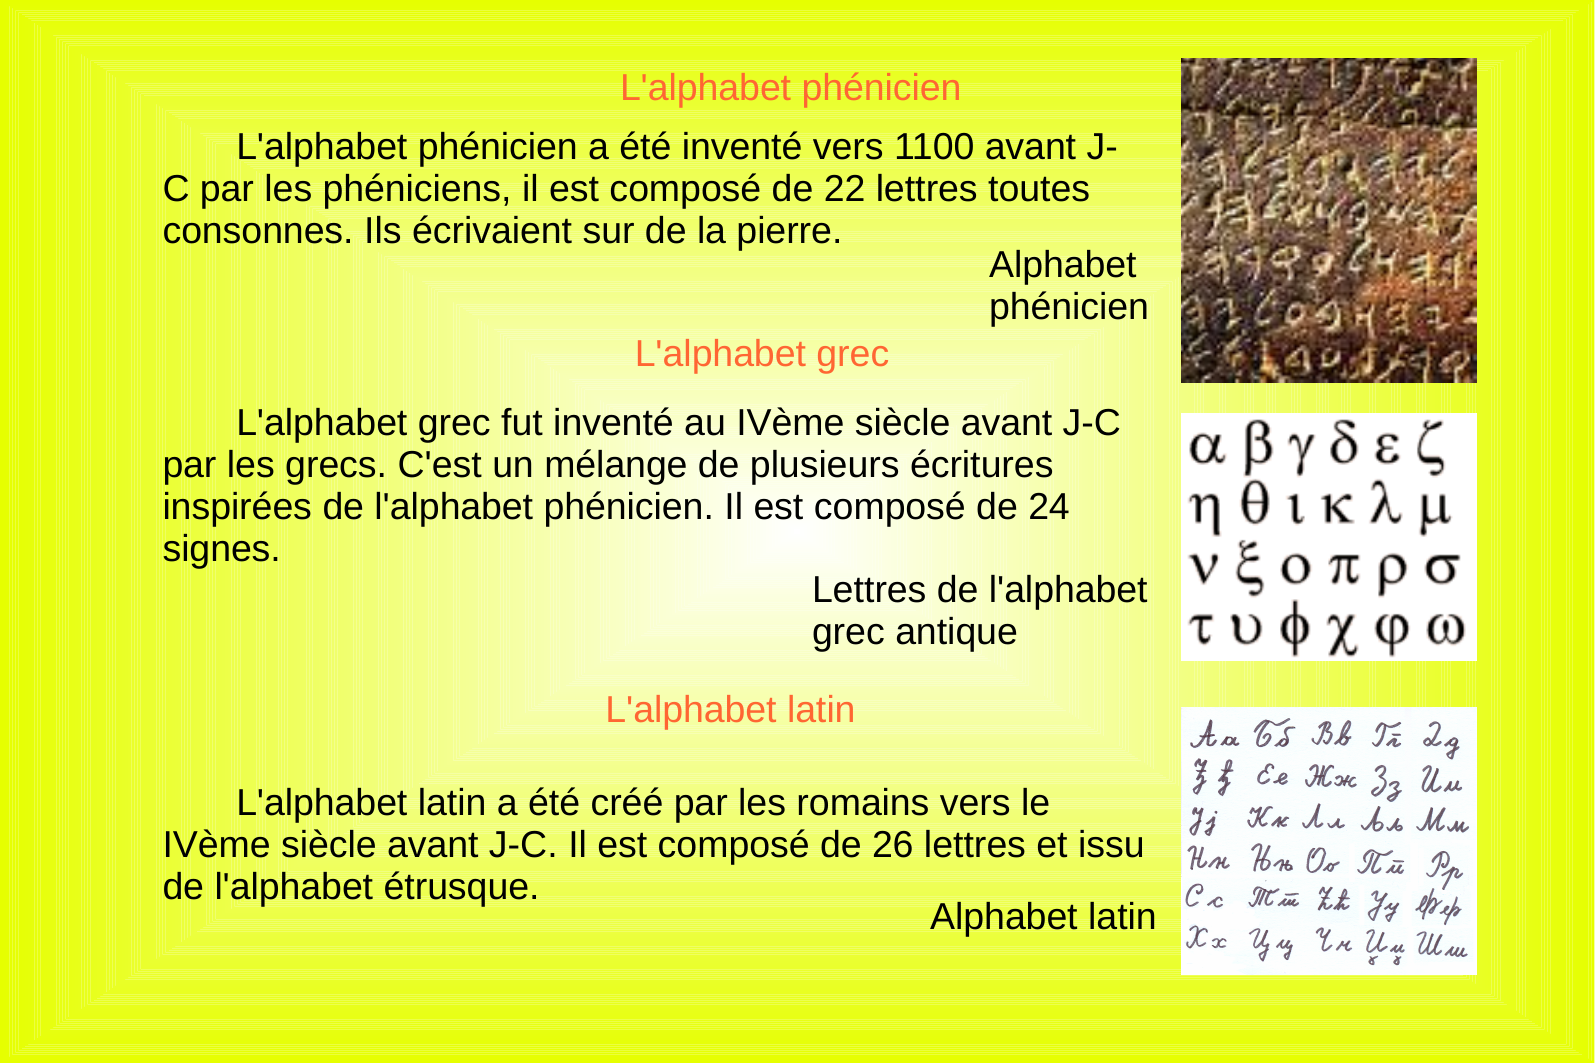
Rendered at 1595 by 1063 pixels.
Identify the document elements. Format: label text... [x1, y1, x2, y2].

text_box Alphabet phénicien [974, 236, 1182, 336]
text_box Alphabet latin [915, 888, 1182, 945]
text_box L'alphabet phénicien [531, 59, 1034, 116]
text_box L'alphabet grec [620, 324, 916, 382]
text_box L'alphabet latin a été créé par les romains vers le IVème siècle avant J-C. Il est composé de 26 lettres et issu de l'alphabet étrusque. [147, 774, 1181, 916]
text_box L'alphabet phénicien a été inventé vers 1100 avant J-C par les phéniciens, il est composé de 22 lettres toutes consonnes. Ils écrivaient sur de la pierre. [147, 118, 1152, 260]
picture [1181, 413, 1477, 661]
text_box Lettres de l'alphabet grec antique [797, 561, 1182, 660]
picture [1181, 707, 1477, 975]
text_box L'alphabet latin [590, 681, 1004, 739]
picture [1181, 58, 1477, 383]
text_box L'alphabet grec fut inventé au IVème siècle avant J-C par les grecs. C'est un mélange de plusieurs écritures inspirées de l'alphabet phénicien. Il est composé de 24 signes. [147, 393, 1182, 577]
